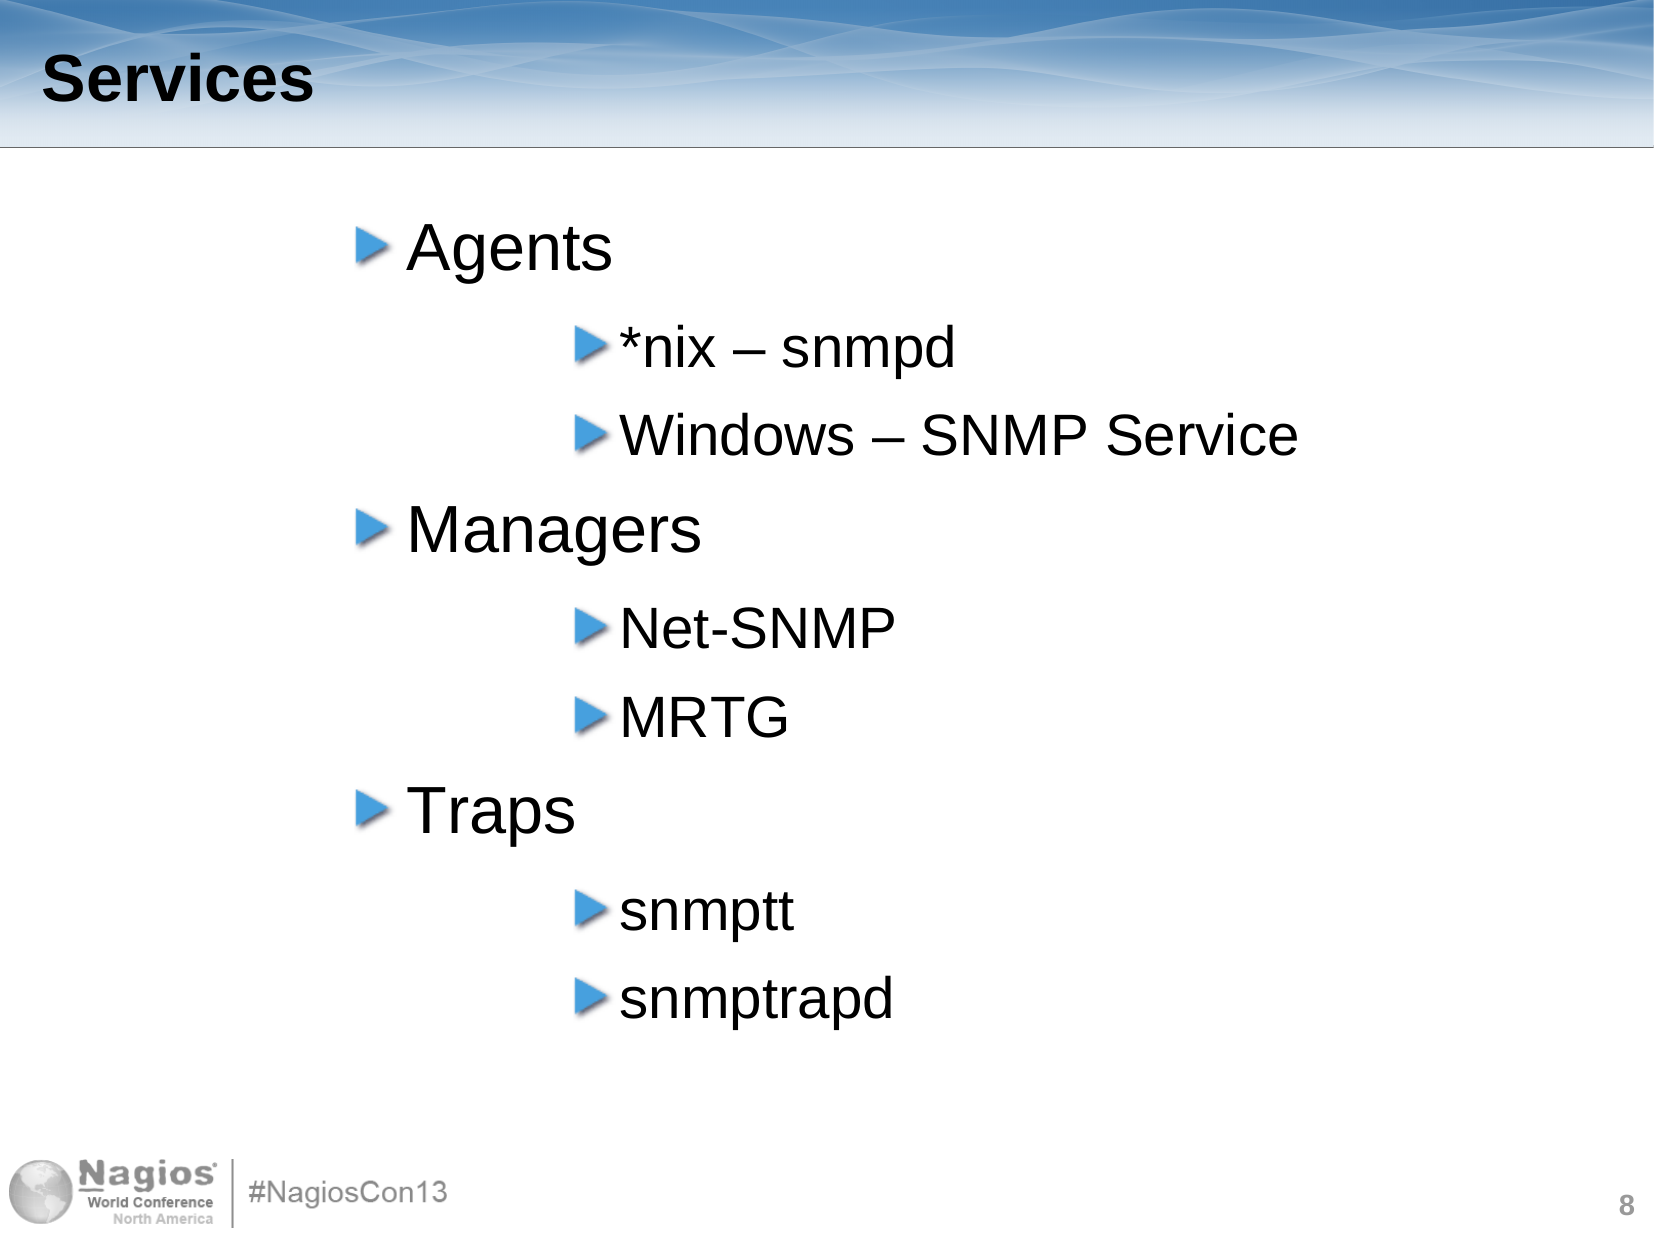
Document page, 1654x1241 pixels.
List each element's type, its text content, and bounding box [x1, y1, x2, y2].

title Services [41, 29, 1248, 127]
picture [0, 0, 1654, 147]
list Agents *nix – snmpd Windows – SNMP Service Managers Net-SNMP MRTG Traps snmptt snmptrapd [336, 210, 1318, 1030]
picture [9, 1159, 453, 1228]
